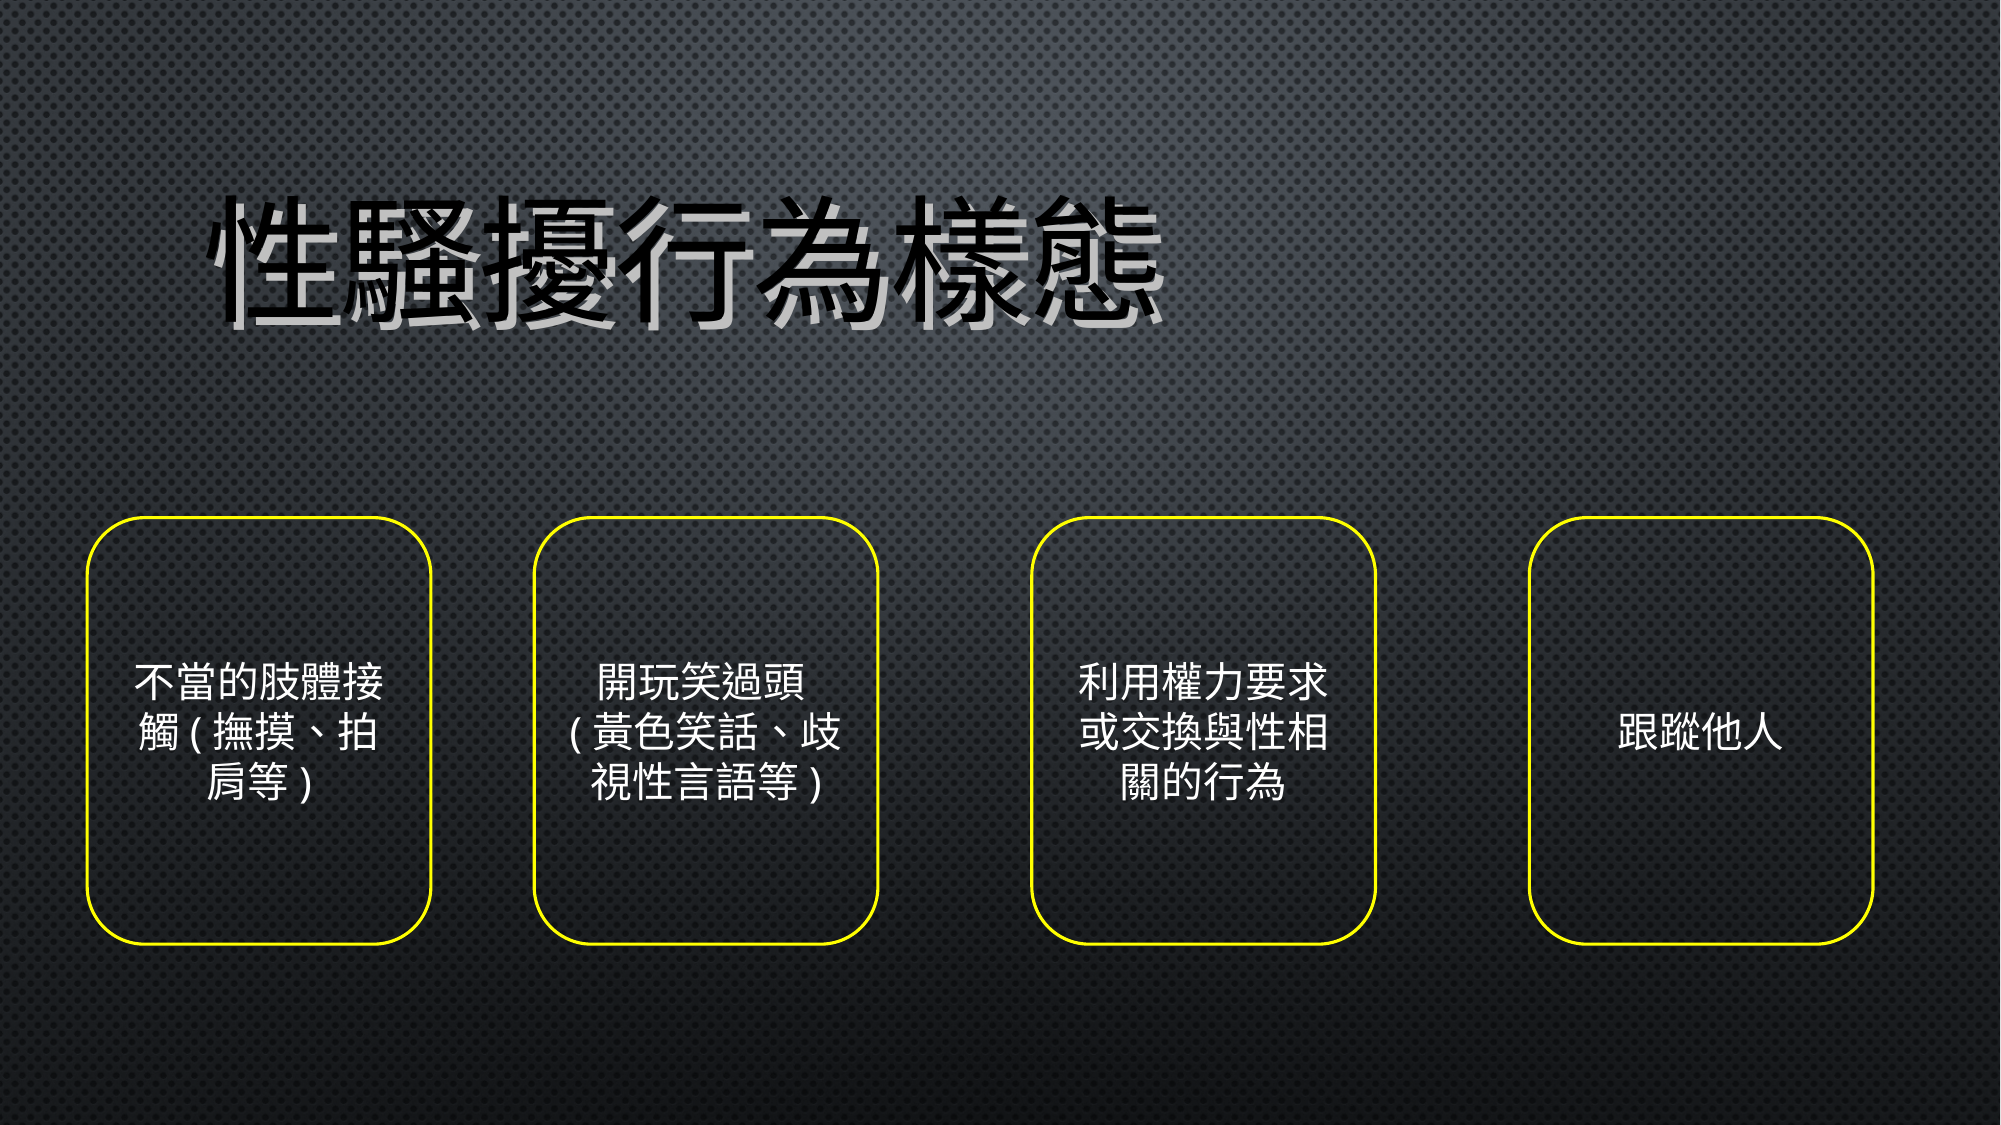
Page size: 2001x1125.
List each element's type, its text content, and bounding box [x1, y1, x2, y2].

text_box 跟蹤他人 [1529, 517, 1874, 945]
text_box 利用權力要求或交換與性相關的行為 [1031, 517, 1376, 945]
title 性騷擾行為樣態 [187, 99, 1813, 413]
text_box 開玩笑過頭(黃色笑話、歧視性言語等) [534, 517, 878, 945]
text_box 不當的肢體接觸(撫摸、拍肩等) [87, 517, 431, 945]
